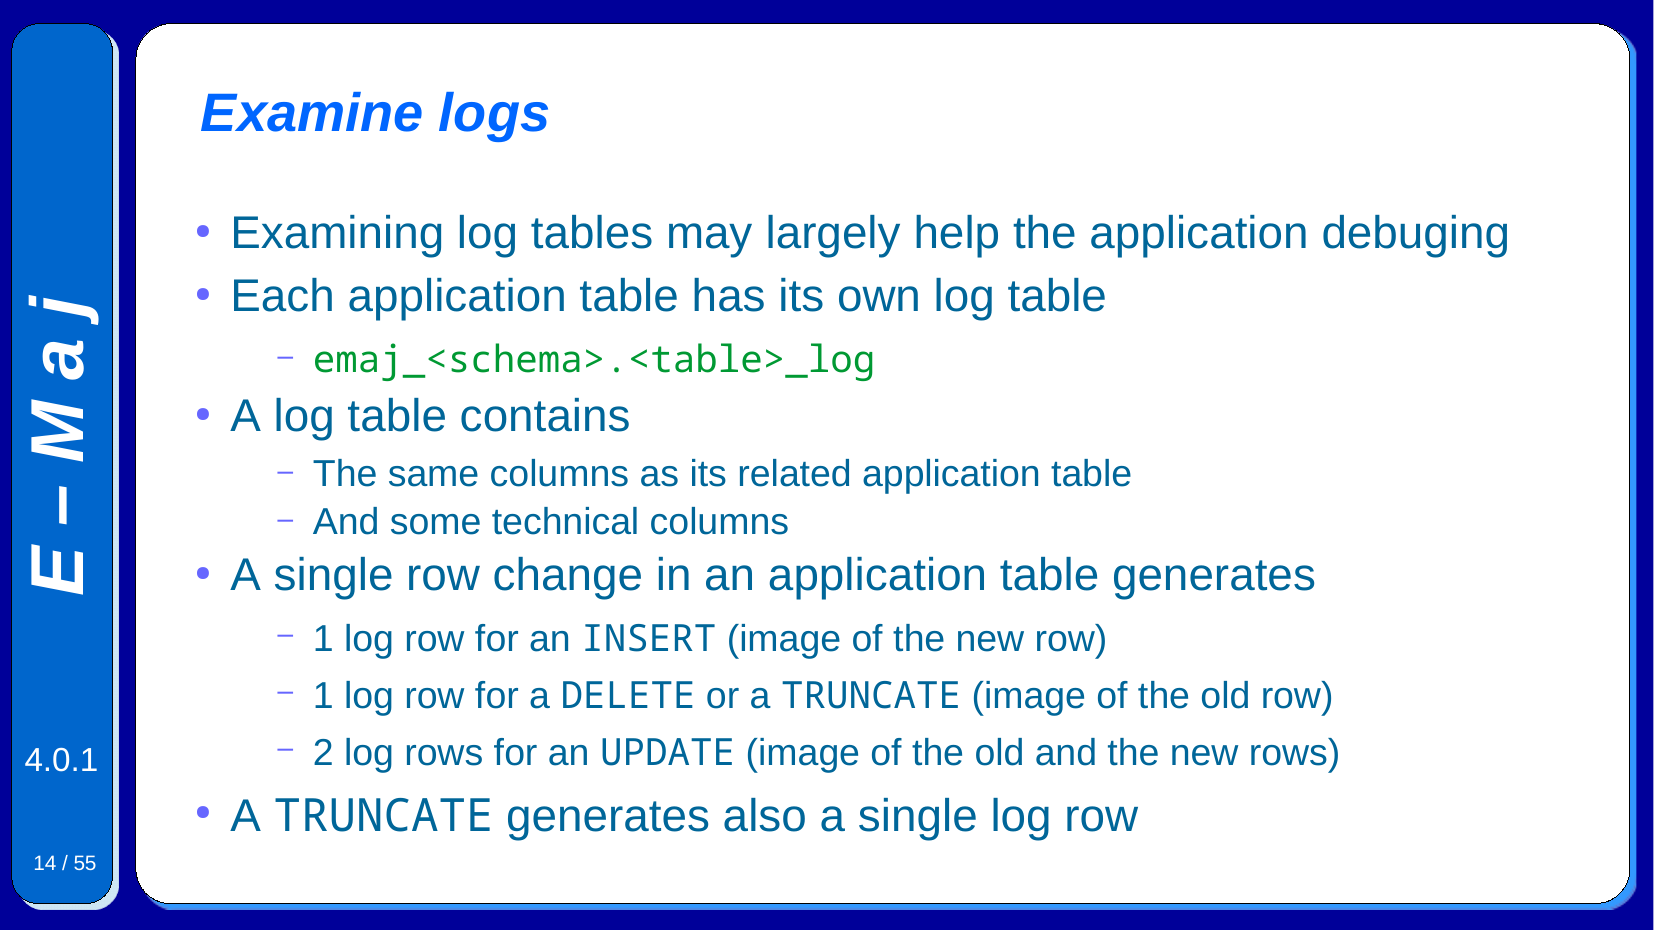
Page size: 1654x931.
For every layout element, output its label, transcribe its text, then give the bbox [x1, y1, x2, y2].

title Examine logs [200, 34, 1575, 191]
list Examining log tables may largely help the application debuging Each application table has its own log table emaj_<schema>.<table>_log A log table contains The same columns as its related application table And some technical columns A single row change in an application table generates 1 log row for an INSERT (image of the new row) 1 log row for a DELETE or a TRUNCATE (image of the old row) 2 log rows for an UPDATE (image of the old and the new rows) A TRUNCATE generates also a single log row [177, 206, 1587, 867]
